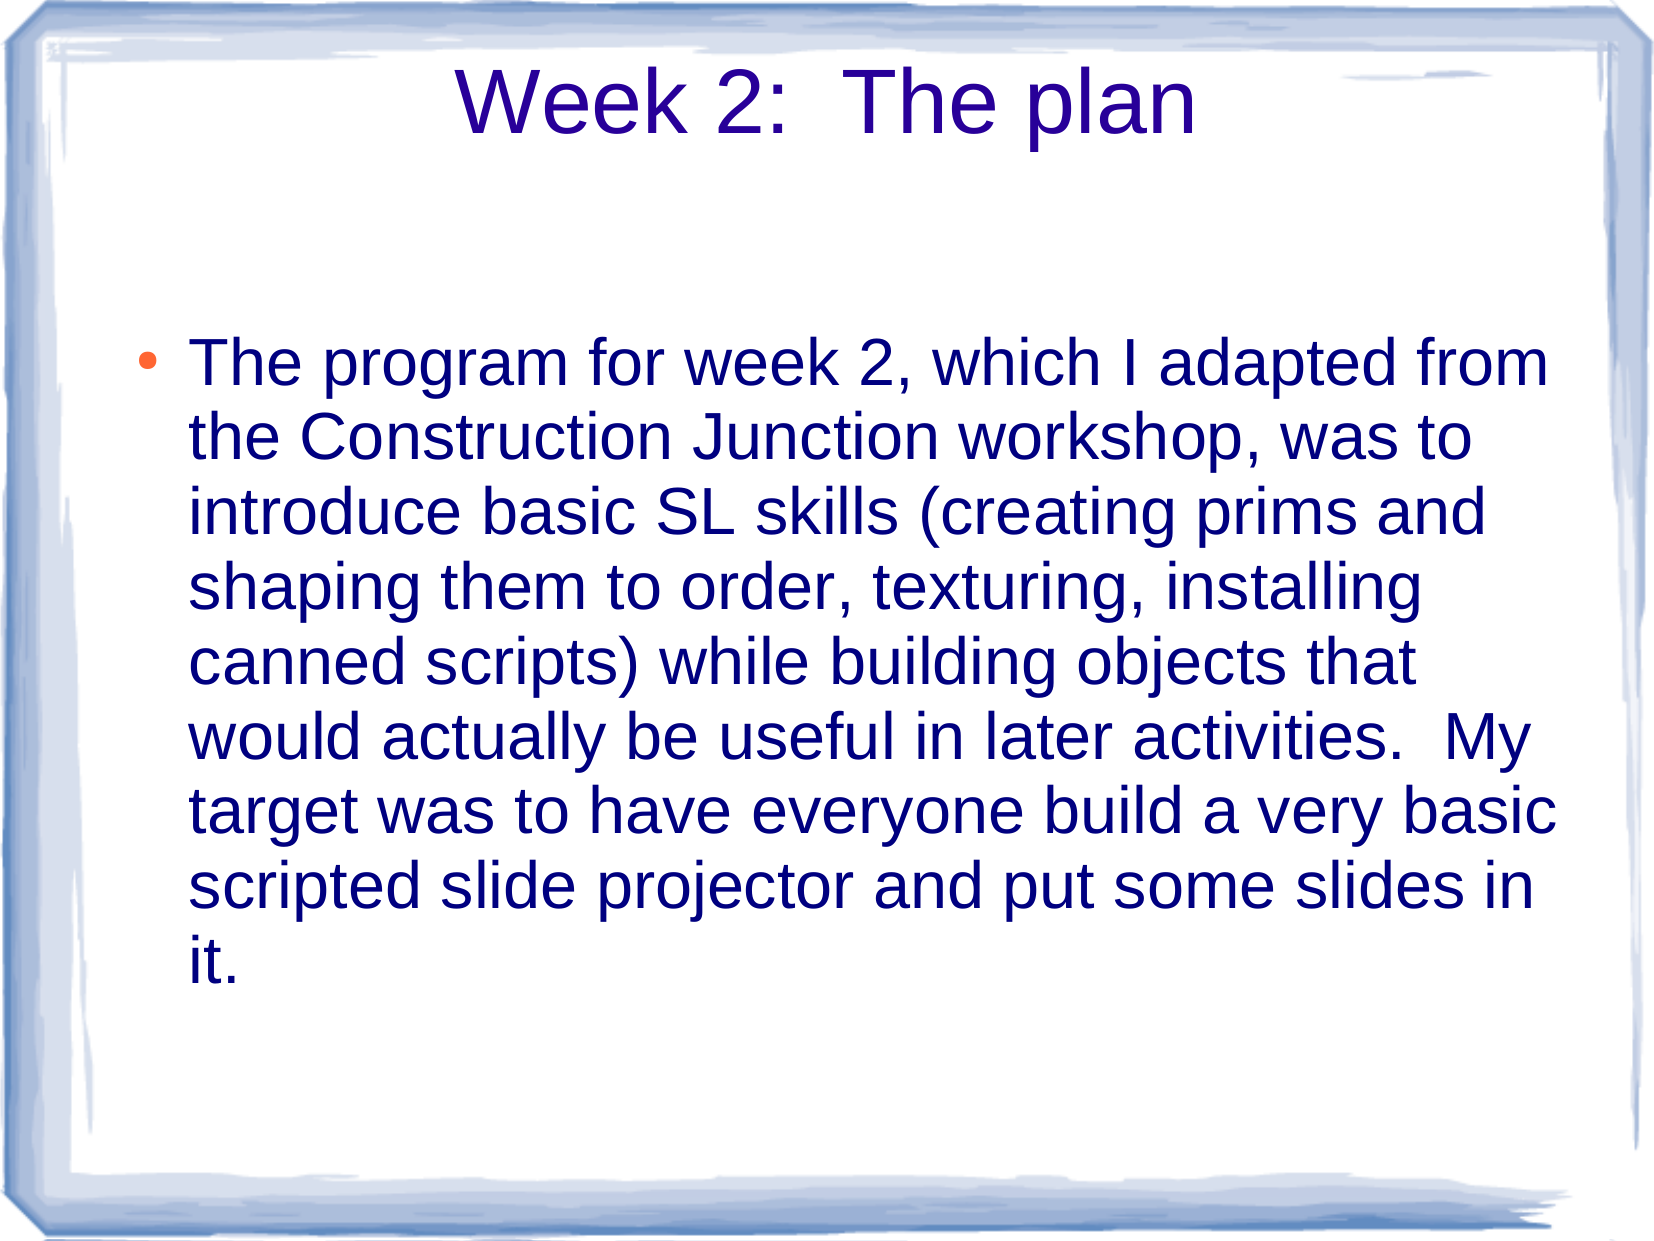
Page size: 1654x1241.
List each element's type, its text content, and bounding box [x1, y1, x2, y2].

picture [0, 0, 1654, 1241]
title Week 2: The plan [82, 50, 1571, 256]
list The program for week 2, which I adapted from the Construction Junction workshop, was to introduce basic SL skills (creating prims and shaping them to order, texturing, installing canned scripts) while building objects that would actually be useful in later activities. My target was to have everyone build a very basic scripted slide projector and put some slides in it. [118, 324, 1571, 998]
